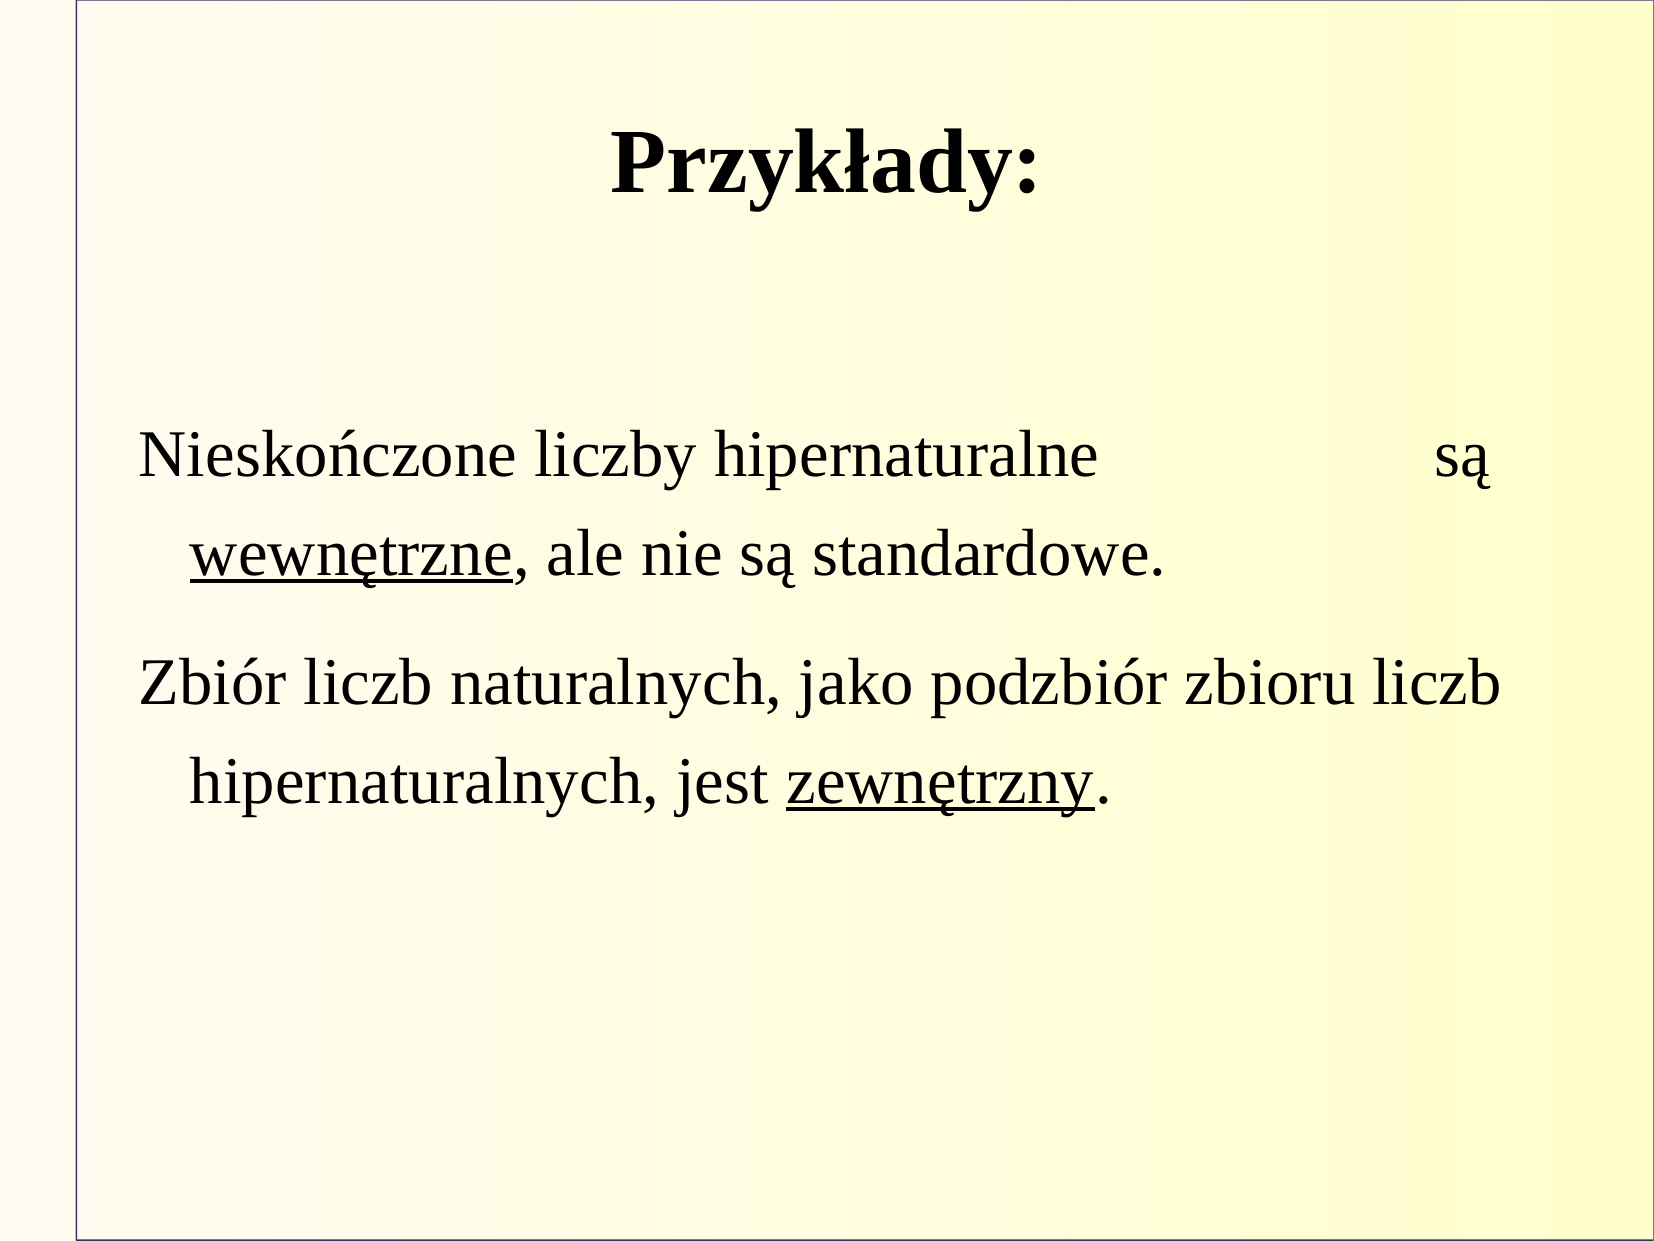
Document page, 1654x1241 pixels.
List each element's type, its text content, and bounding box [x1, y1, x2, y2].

title Przykłady: [121, 56, 1534, 333]
picture [0, 0, 75, 1241]
list Nieskończone liczby hipernaturalne są wewnętrzne, ale nie są standardowe. Zbiór liczb naturalnych, jako podzbiór zbioru liczb hipernaturalnych, jest zewnętrzny. [121, 391, 1534, 1127]
